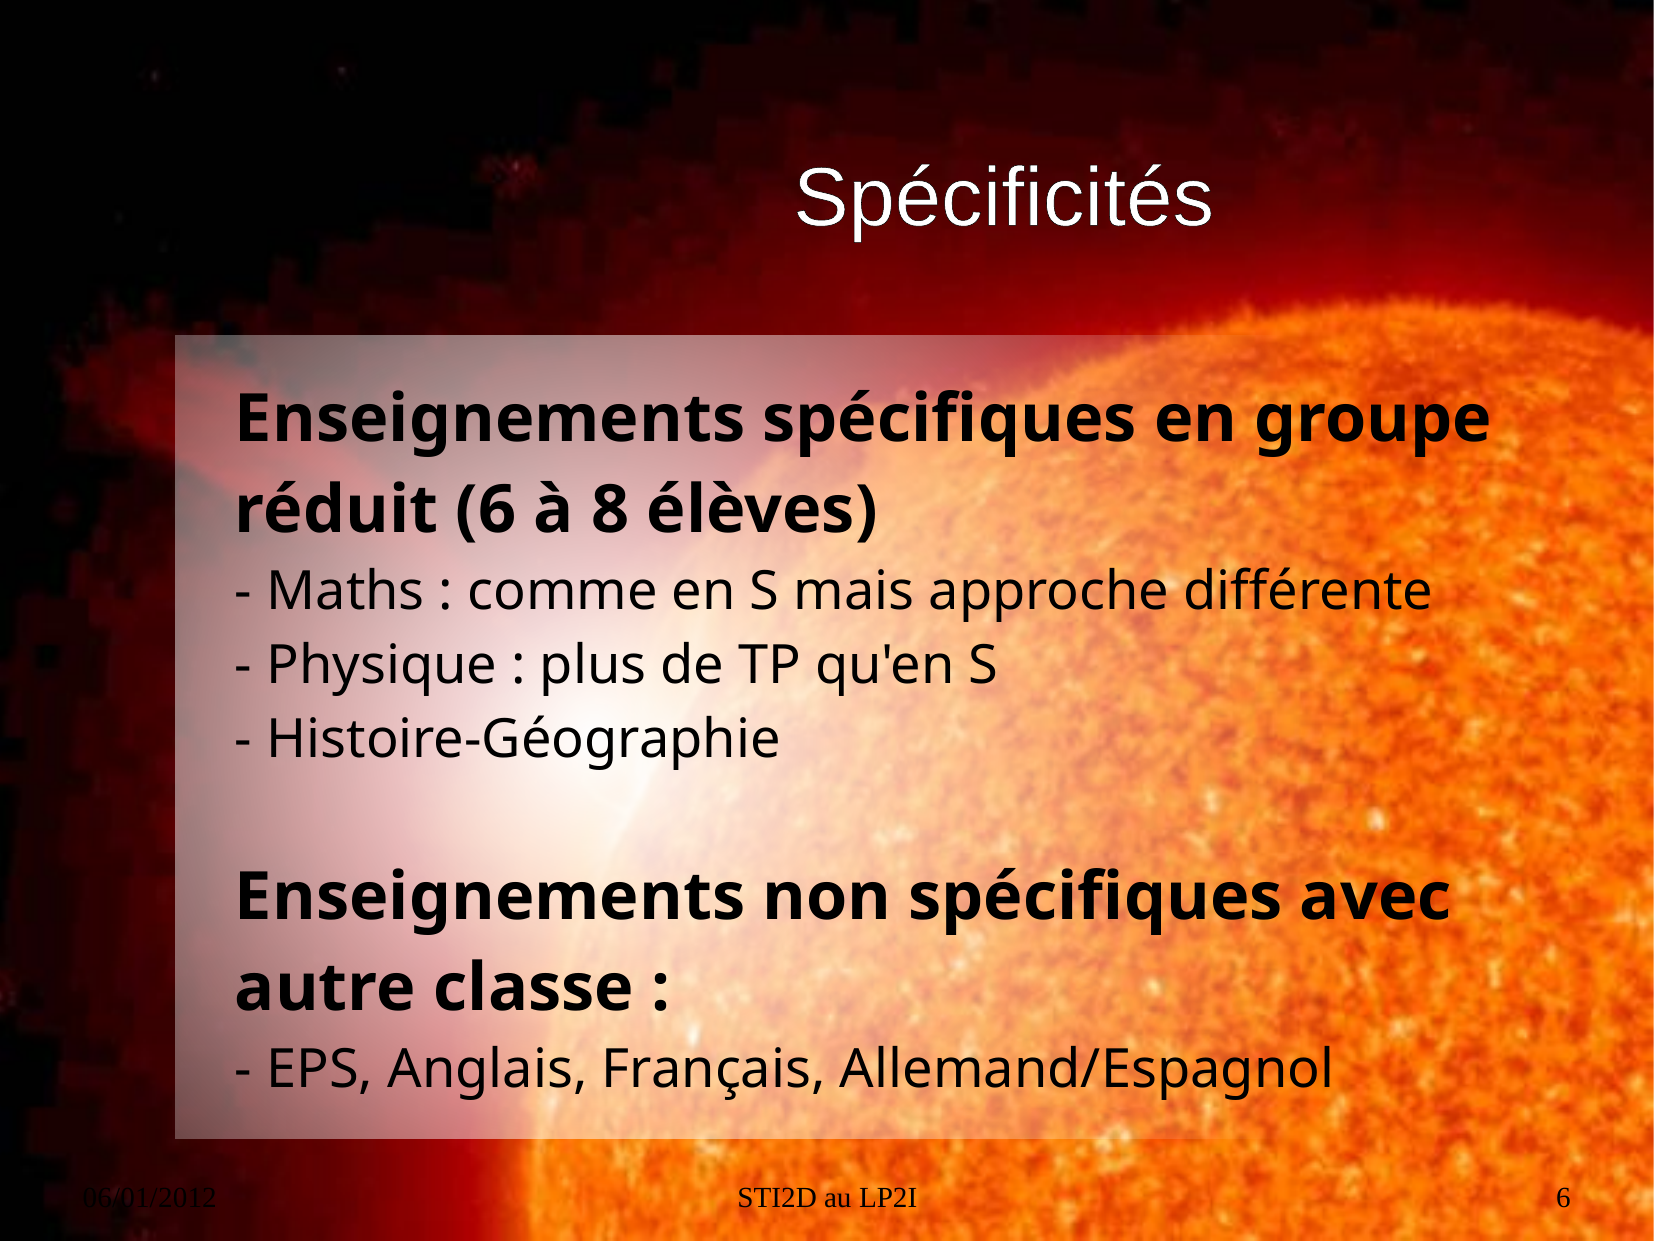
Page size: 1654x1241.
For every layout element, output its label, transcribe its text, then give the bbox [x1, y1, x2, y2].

title Spécificités [383, 147, 1625, 246]
subtitle Enseignements spécifiques en groupe réduit (6 à 8 élèves) - Maths : comme en S mais approche différente - Physique : plus de TP qu'en S - Histoire-Géographie Enseignements non spécifiques avec autre classe : - EPS, Anglais, Français, Allemand/Espagnol [175, 335, 1570, 1139]
picture [0, 0, 1654, 1241]
